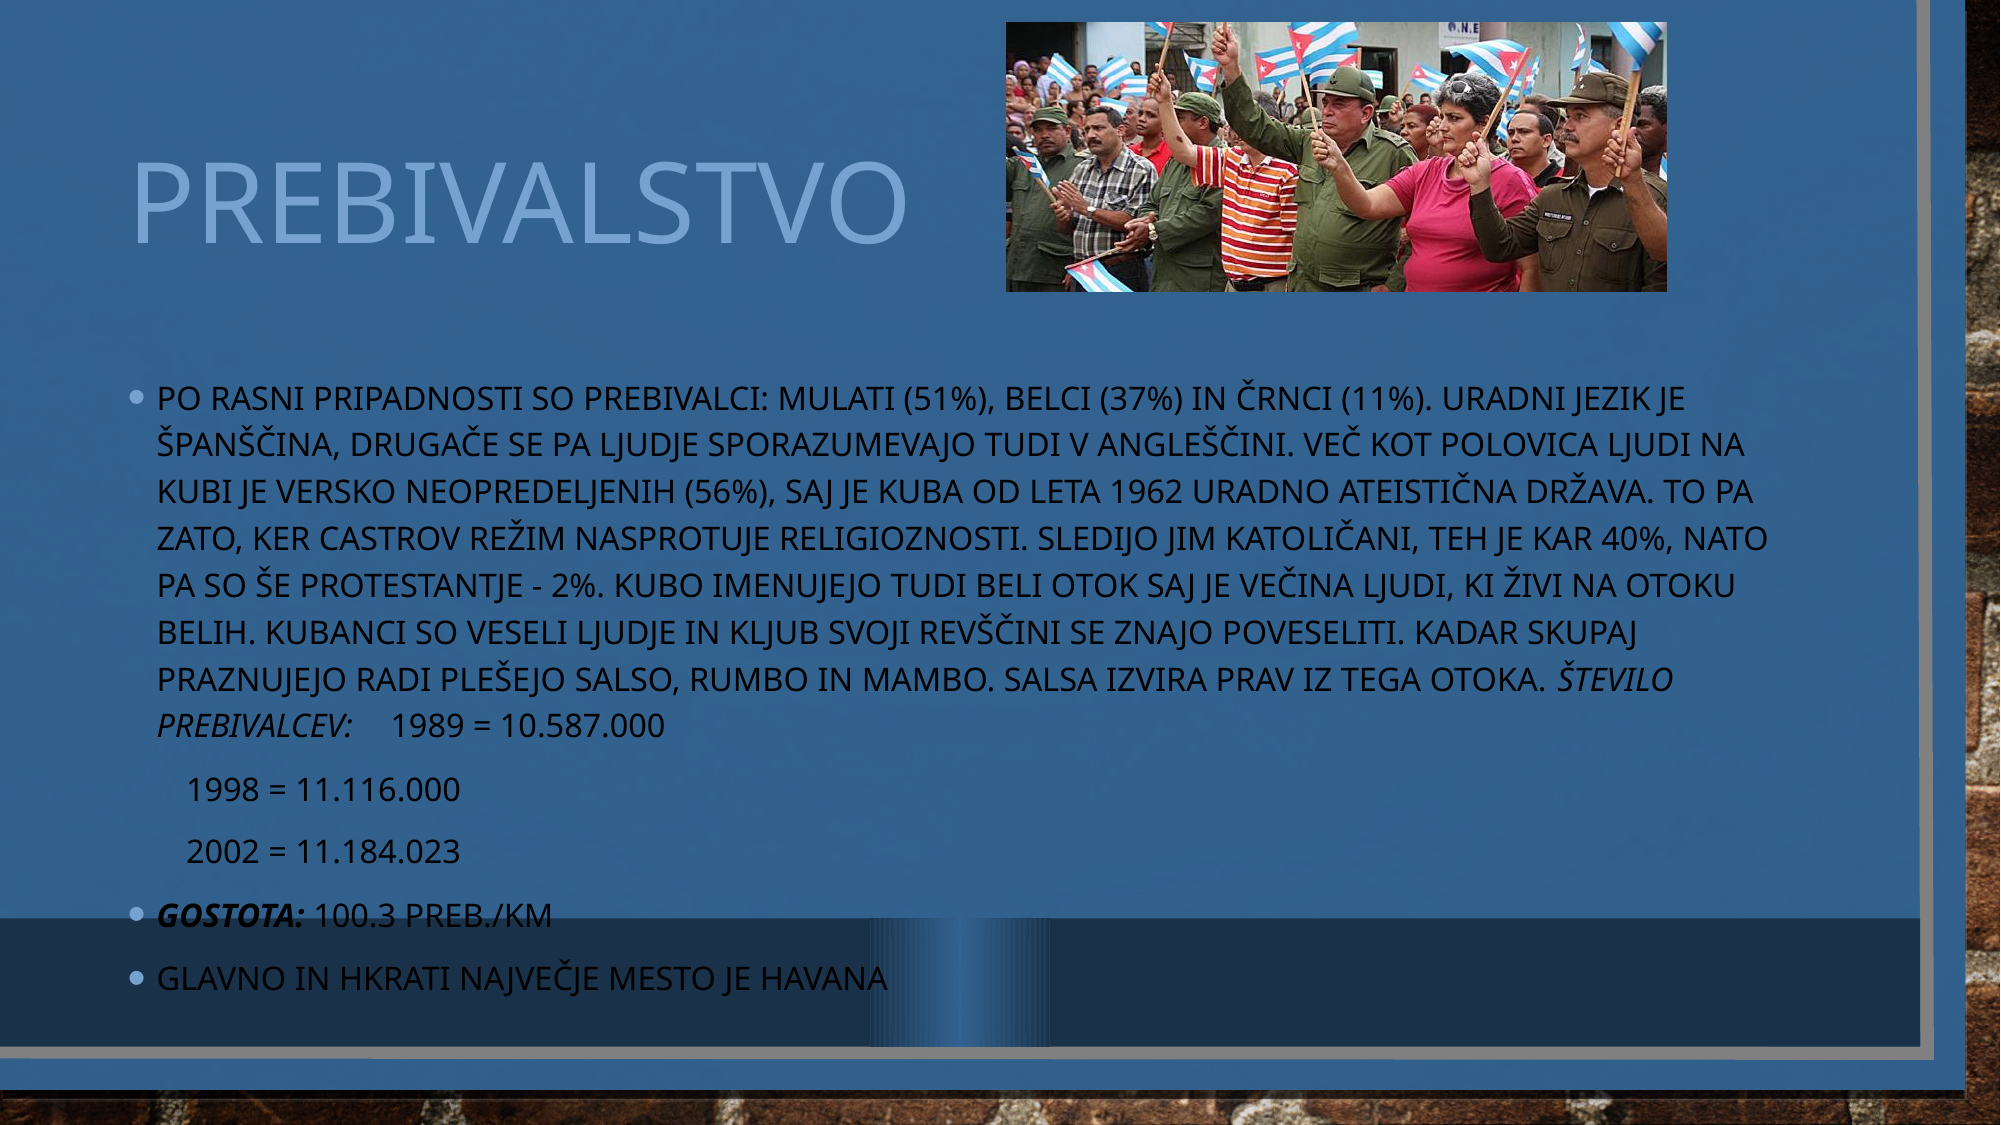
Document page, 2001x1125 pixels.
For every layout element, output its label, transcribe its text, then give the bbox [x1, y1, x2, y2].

title PREBIVALSTVO [112, 112, 1818, 302]
list Po rasni pripadnosti so prebivalci: mulati (51%), belci (37%) in črnci (11%). Uradni jezik je Španščina, drugače se pa ljudje sporazumevajo tudi v Angleščini. Več kot polovica ljudi na Kubi je versko neopredeljenih (56%), saj je Kuba od leta 1962 uradno ateistična država. To pa zato, ker Castrov režim nasprotuje religioznosti. Sledijo jim katoličani, teh je kar 40%, nato pa so še protestantje - 2%. KUBO IMENUJEJO TUDI BELI OTOK SAJ JE VEČINA LJUDI, KI ŽIVI NA OTOKU BELIH. Kubanci so veseli ljudje in kljub svoji revščini se znajo poveseliti. Kadar skupaj praznujejo radi plešejo salso, rumbo in mambo. Salsa izvira prav iz tega otoka. ŠTEVILO PREBIVALCEV: 1989 = 10.587.000 1998 = 11.116.000 2002 = 11.184.023 GOSTOTA: 100.3 preb./km GLAVNO IN HKRATI NAJVEČJE MESTO JE HAVANA [112, 362, 1818, 1005]
picture [0, 0, 1919, 918]
picture [0, 0, 2001, 1125]
